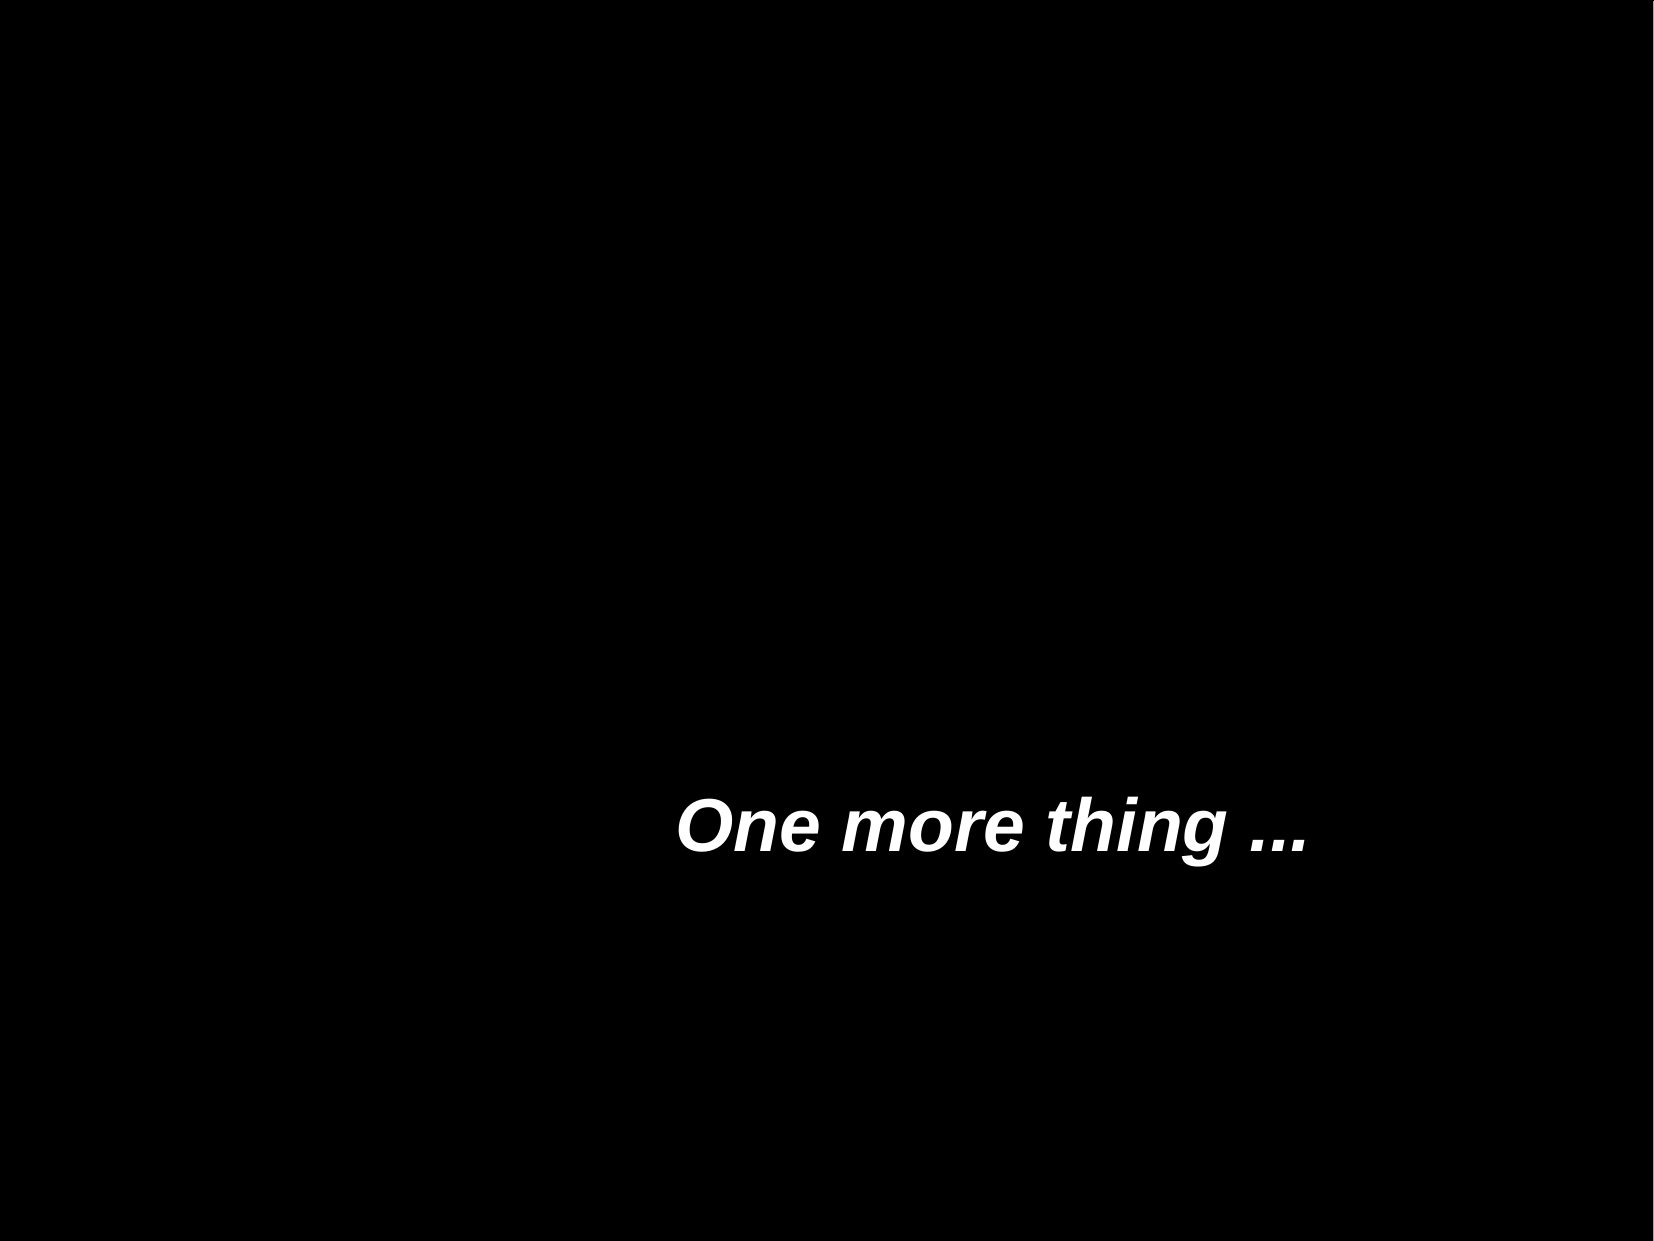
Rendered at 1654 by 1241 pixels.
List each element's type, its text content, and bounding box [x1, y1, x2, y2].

text_box One more thing ... [0, 0, 1654, 1241]
